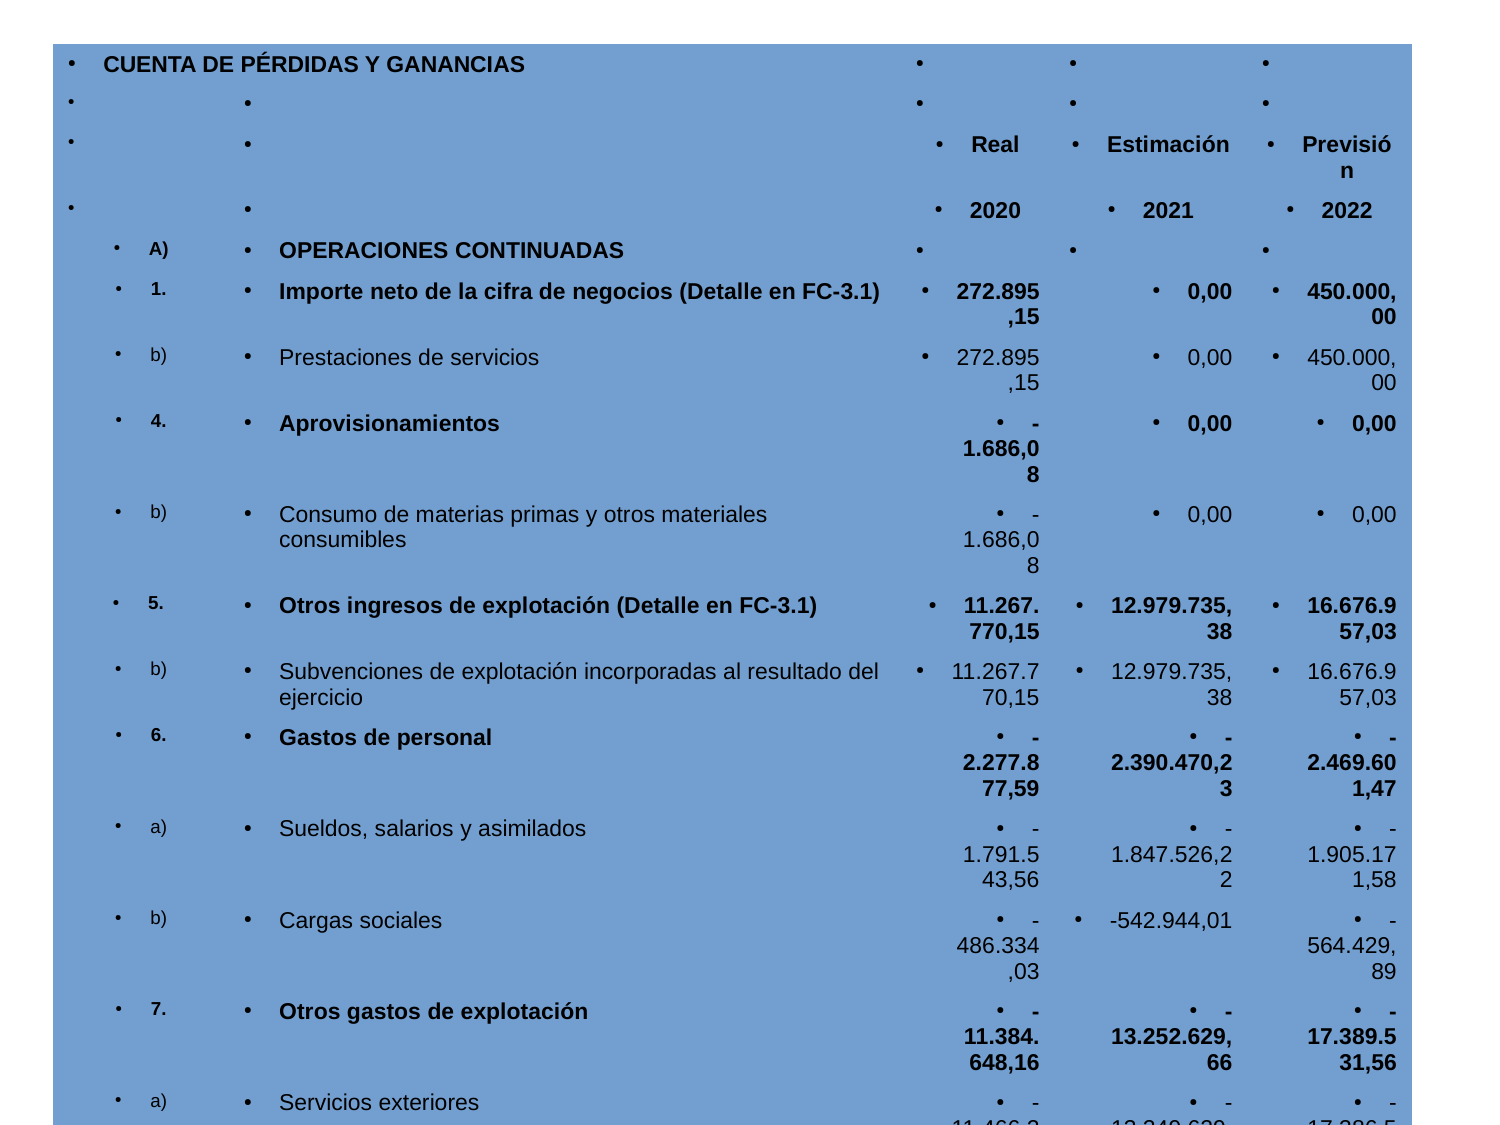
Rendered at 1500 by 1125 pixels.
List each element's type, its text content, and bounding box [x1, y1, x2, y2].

table_cell [901, 84, 1054, 125]
table_cell Otros gastos de explotación [229, 991, 901, 1083]
table_cell -11.466.248,34 [901, 1083, 1054, 1125]
table_cell OPERACIONES CONTINUADAS [229, 231, 901, 271]
table_cell 0,00 [1054, 403, 1247, 494]
table_cell b) [53, 337, 229, 403]
table_cell 0,00 [1247, 494, 1412, 586]
table_cell 0,00 [1054, 494, 1247, 586]
table_cell 272.895,15 [901, 271, 1054, 337]
table_cell 7. [53, 991, 229, 1083]
table_cell [1054, 84, 1247, 125]
table_cell -564.429,89 [1247, 900, 1412, 991]
table_cell Servicios exteriores [229, 1083, 901, 1125]
table_cell Gastos de personal [229, 717, 901, 809]
table_cell -17.386.531,56 [1247, 1083, 1412, 1125]
table_cell -1.847.526,22 [1054, 809, 1247, 900]
table_cell [53, 84, 229, 125]
table_cell -1.686,08 [901, 403, 1054, 494]
table_cell 12.979.735,38 [1054, 651, 1247, 717]
table_cell [53, 125, 229, 191]
table_cell Importe neto de la cifra de negocios (Detalle en FC-3.1) [229, 271, 901, 337]
table_cell Consumo de materias primas y otros materiales consumibles [229, 494, 901, 586]
table_cell 5. [53, 586, 229, 651]
table_cell [901, 231, 1054, 271]
table_cell -13.249.629,66 [1054, 1083, 1247, 1125]
table_cell 0,00 [1054, 271, 1247, 337]
table_header [1247, 44, 1412, 84]
table_cell Otros ingresos de explotación (Detalle en FC-3.1) [229, 586, 901, 651]
table_cell [229, 84, 901, 125]
table_cell [229, 191, 901, 231]
table_cell 0,00 [1054, 337, 1247, 403]
table_cell A) [53, 231, 229, 271]
table_cell 6. [53, 717, 229, 809]
table_header [1054, 44, 1247, 84]
table_cell Previsión [1247, 125, 1412, 191]
table_cell [1247, 84, 1412, 125]
table_cell 12.979.735,38 [1054, 586, 1247, 651]
table_cell [1247, 231, 1412, 271]
table_cell b) [53, 651, 229, 717]
table_header CUENTA DE PÉRDIDAS Y GANANCIAS [53, 44, 901, 84]
table_cell -2.277.877,59 [901, 717, 1054, 809]
table_cell 450.000,00 [1247, 337, 1412, 403]
table_cell -17.389.531,56 [1247, 991, 1412, 1083]
table_cell -13.252.629,66 [1054, 991, 1247, 1083]
table_header [901, 44, 1054, 84]
table_cell 450.000,00 [1247, 271, 1412, 337]
table_cell -542.944,01 [1054, 900, 1247, 991]
table_cell Prestaciones de servicios [229, 337, 901, 403]
table_cell Real [901, 125, 1054, 191]
table_cell [229, 125, 901, 191]
table_cell 272.895,15 [901, 337, 1054, 403]
table_cell a) [53, 809, 229, 900]
table_cell -2.390.470,23 [1054, 717, 1247, 809]
table_cell 2021 [1054, 191, 1247, 231]
table_cell Estimación [1054, 125, 1247, 191]
table_cell -1.686,08 [901, 494, 1054, 586]
table_cell a) [53, 1083, 229, 1125]
table_cell -1.905.171,58 [1247, 809, 1412, 900]
table_cell 16.676.957,03 [1247, 586, 1412, 651]
table_cell -486.334,03 [901, 900, 1054, 991]
table_cell Sueldos, salarios y asimilados [229, 809, 901, 900]
table_cell -1.791.543,56 [901, 809, 1054, 900]
table_cell 16.676.957,03 [1247, 651, 1412, 717]
table_cell 1. [53, 271, 229, 337]
table_cell Aprovisionamientos [229, 403, 901, 494]
table_cell 2022 [1247, 191, 1412, 231]
table_cell 11.267.770,15 [901, 651, 1054, 717]
table_cell b) [53, 494, 229, 586]
table_cell Cargas sociales [229, 900, 901, 991]
table_cell 11.267.770,15 [901, 586, 1054, 651]
table_cell [53, 191, 229, 231]
table_cell 2020 [901, 191, 1054, 231]
table_cell b) [53, 900, 229, 991]
table_cell Subvenciones de explotación incorporadas al resultado del ejercicio [229, 651, 901, 717]
table_cell [1054, 231, 1247, 271]
table_cell 0,00 [1247, 403, 1412, 494]
table_cell -2.469.601,47 [1247, 717, 1412, 809]
table_cell -11.384.648,16 [901, 991, 1054, 1083]
table_cell 4. [53, 403, 229, 494]
